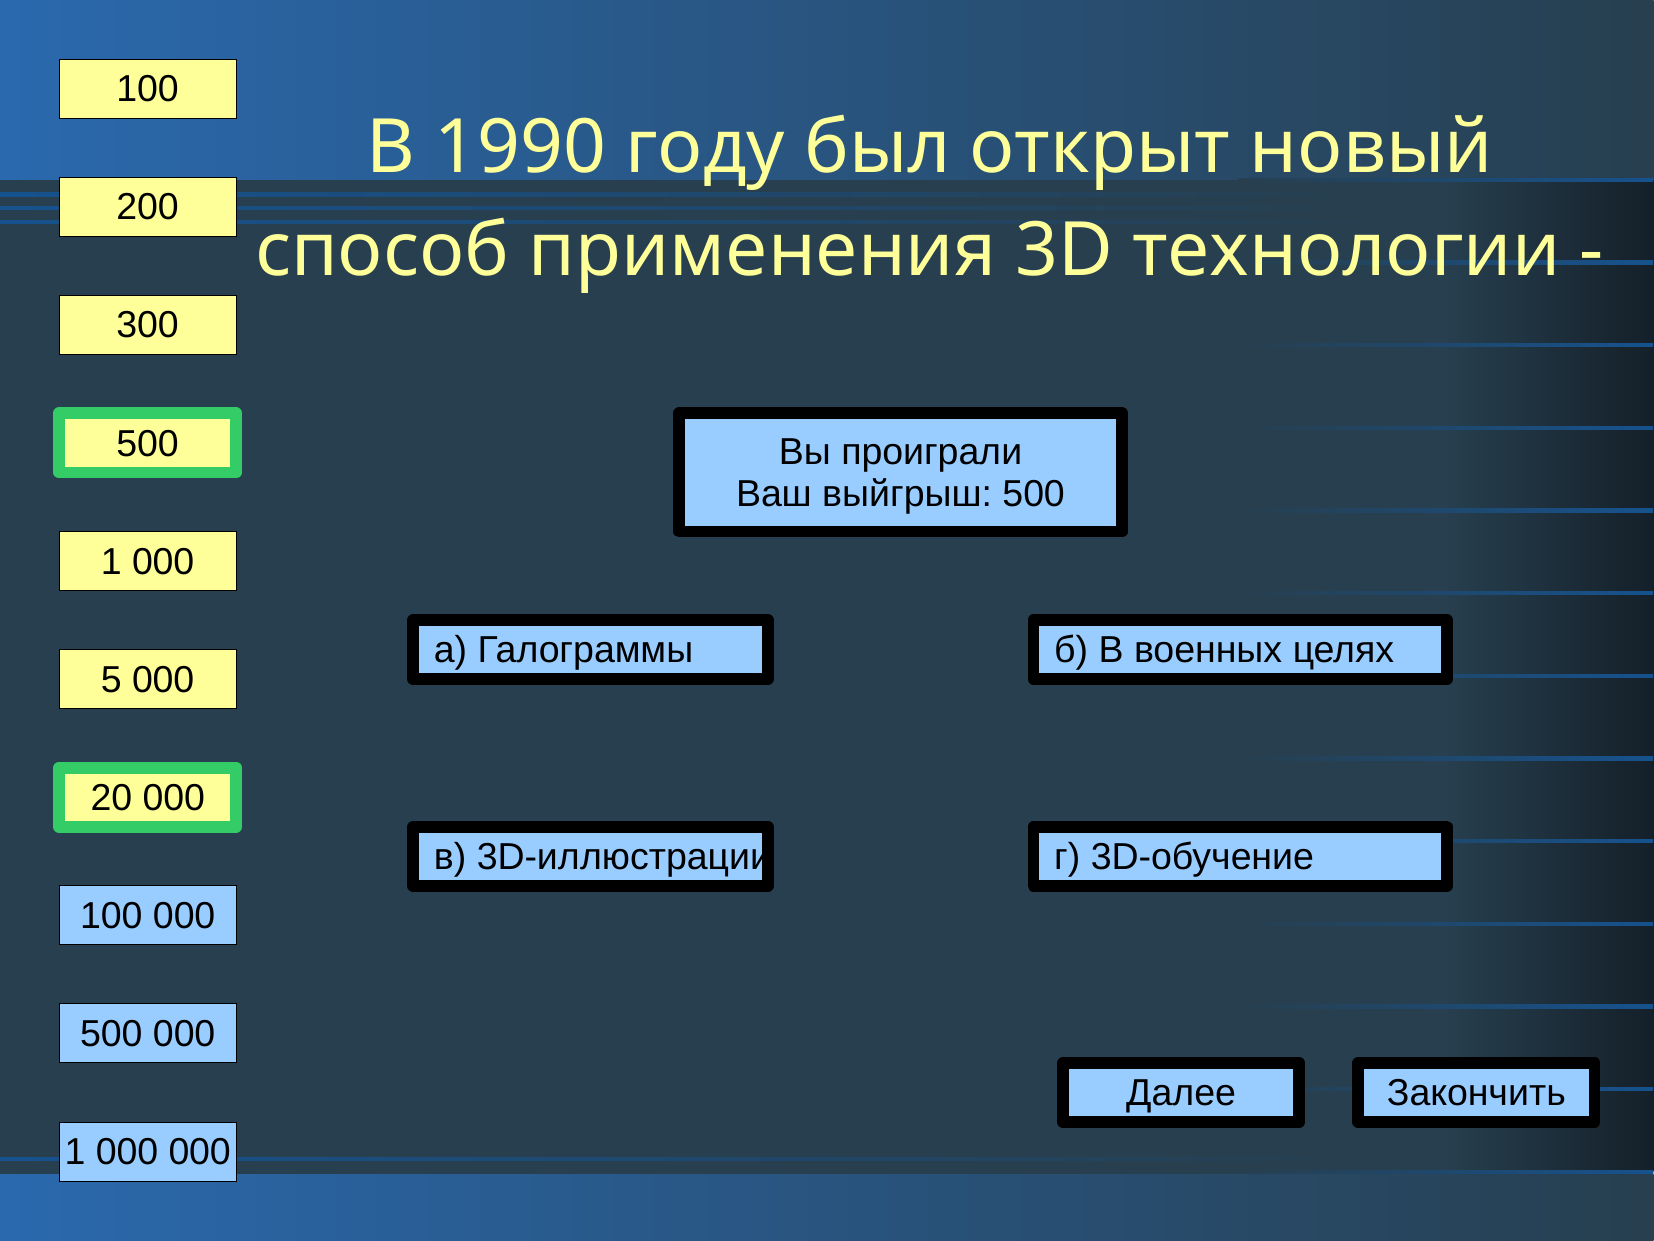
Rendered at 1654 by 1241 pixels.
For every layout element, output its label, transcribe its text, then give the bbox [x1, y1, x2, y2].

text_box Закончить [1358, 1062, 1595, 1123]
text_box Далее [1062, 1062, 1300, 1123]
text_box 5 000 [59, 649, 237, 709]
text_box В 1990 году был открыт новый способ применения 3D технологии - [236, 84, 1625, 414]
text_box б) В военных целях [1033, 620, 1447, 680]
text_box в) 3D-иллюстрации [413, 826, 768, 886]
text_box 1 000 [59, 531, 237, 591]
text_box а) Галограммы [413, 620, 768, 680]
text_box Вы проиграли Ваш выйгрыш: 500 [679, 413, 1123, 532]
text_box 1 000 000 [59, 1122, 237, 1182]
text_box г) 3D-обучение [1033, 826, 1447, 886]
text_box 200 [59, 177, 237, 237]
text_box 500 [59, 413, 237, 473]
text_box 100 [59, 59, 237, 119]
text_box 100 000 [59, 885, 237, 945]
text_box 300 [59, 295, 237, 355]
text_box 500 000 [59, 1003, 237, 1063]
text_box 20 000 [59, 767, 237, 827]
